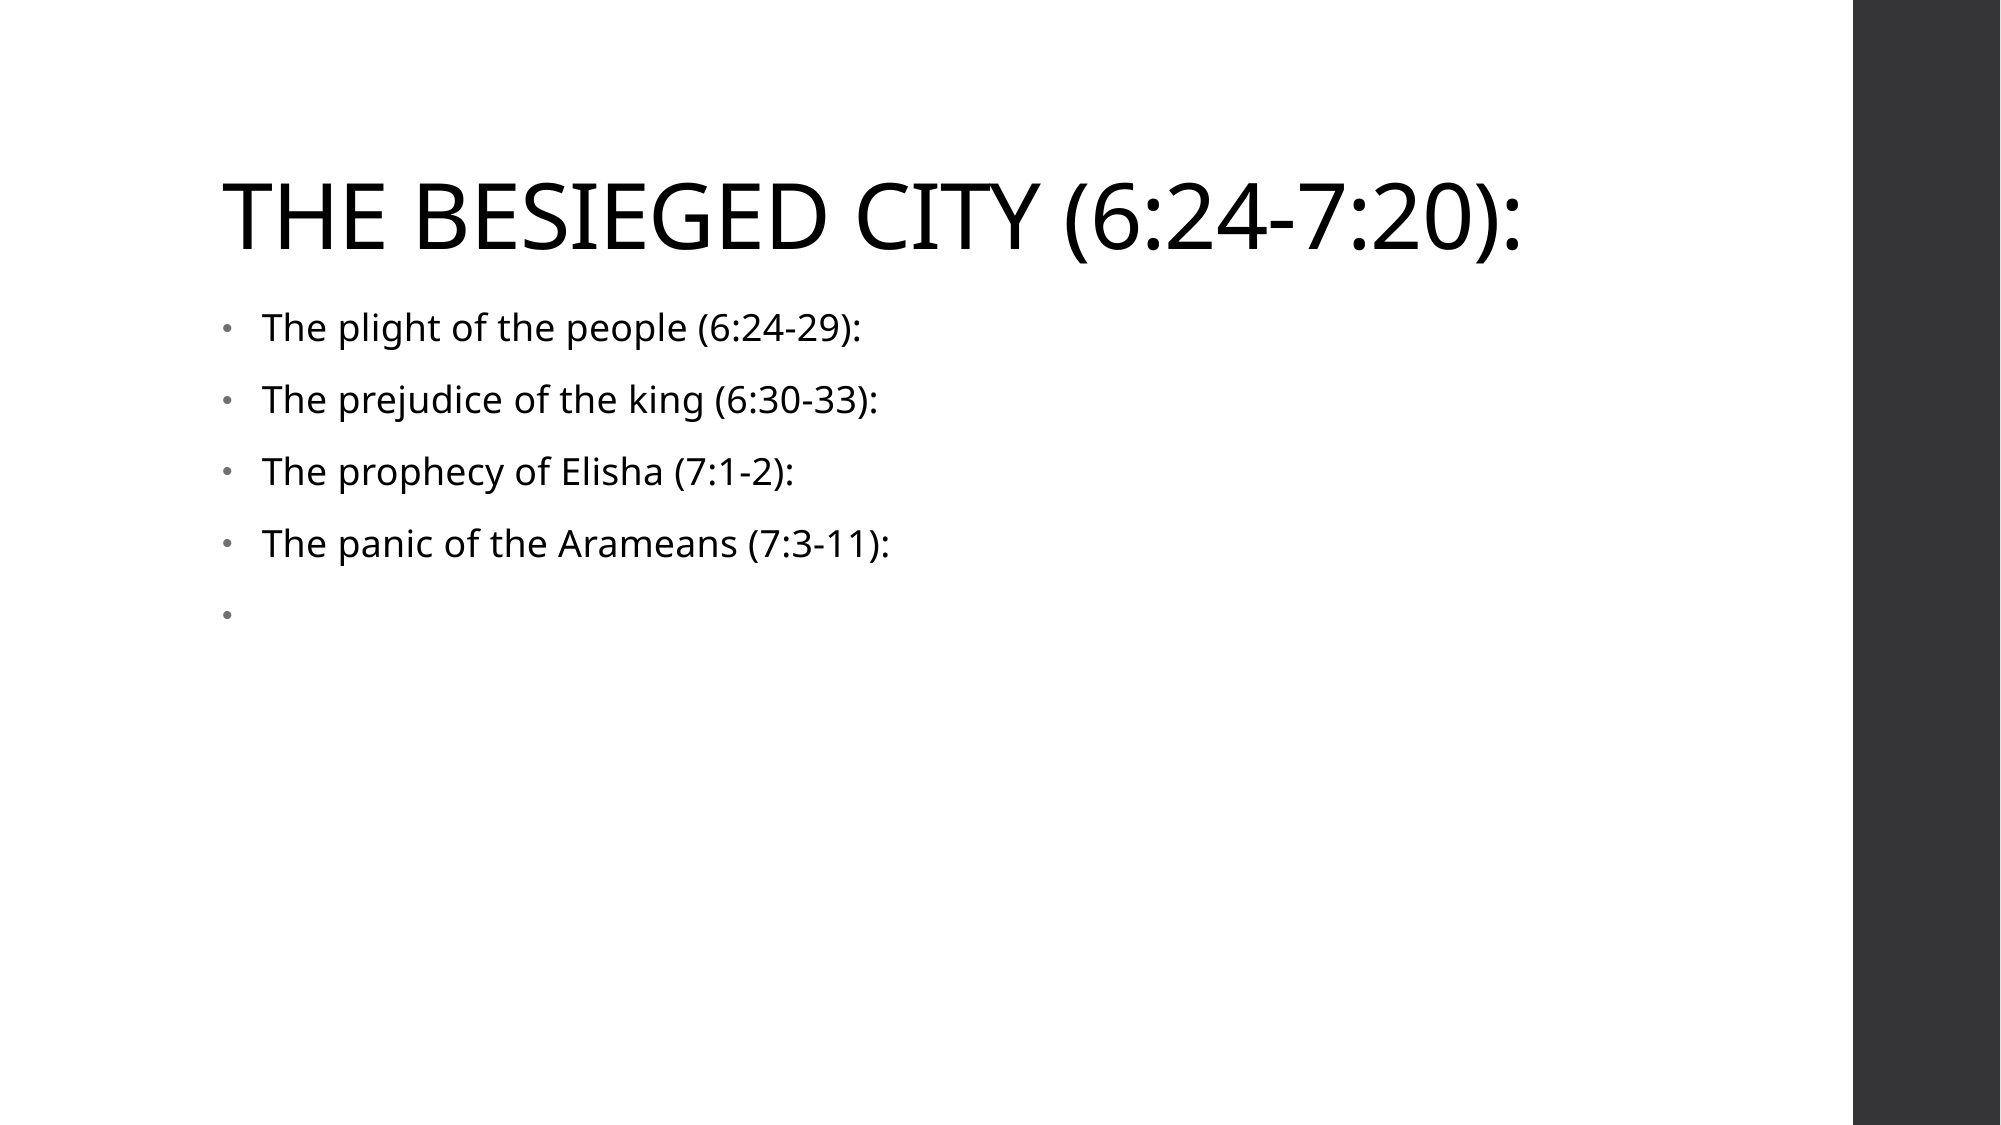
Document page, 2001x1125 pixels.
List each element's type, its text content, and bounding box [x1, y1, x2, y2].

title THE BESIEGED CITY (6:24-7:20): [206, 60, 1797, 278]
list The plight of the people (6:24-29): The prejudice of the king (6:30-33): The prophecy of Elisha (7:1-2): The panic of the Arameans (7:3-11): [206, 299, 1617, 1014]
